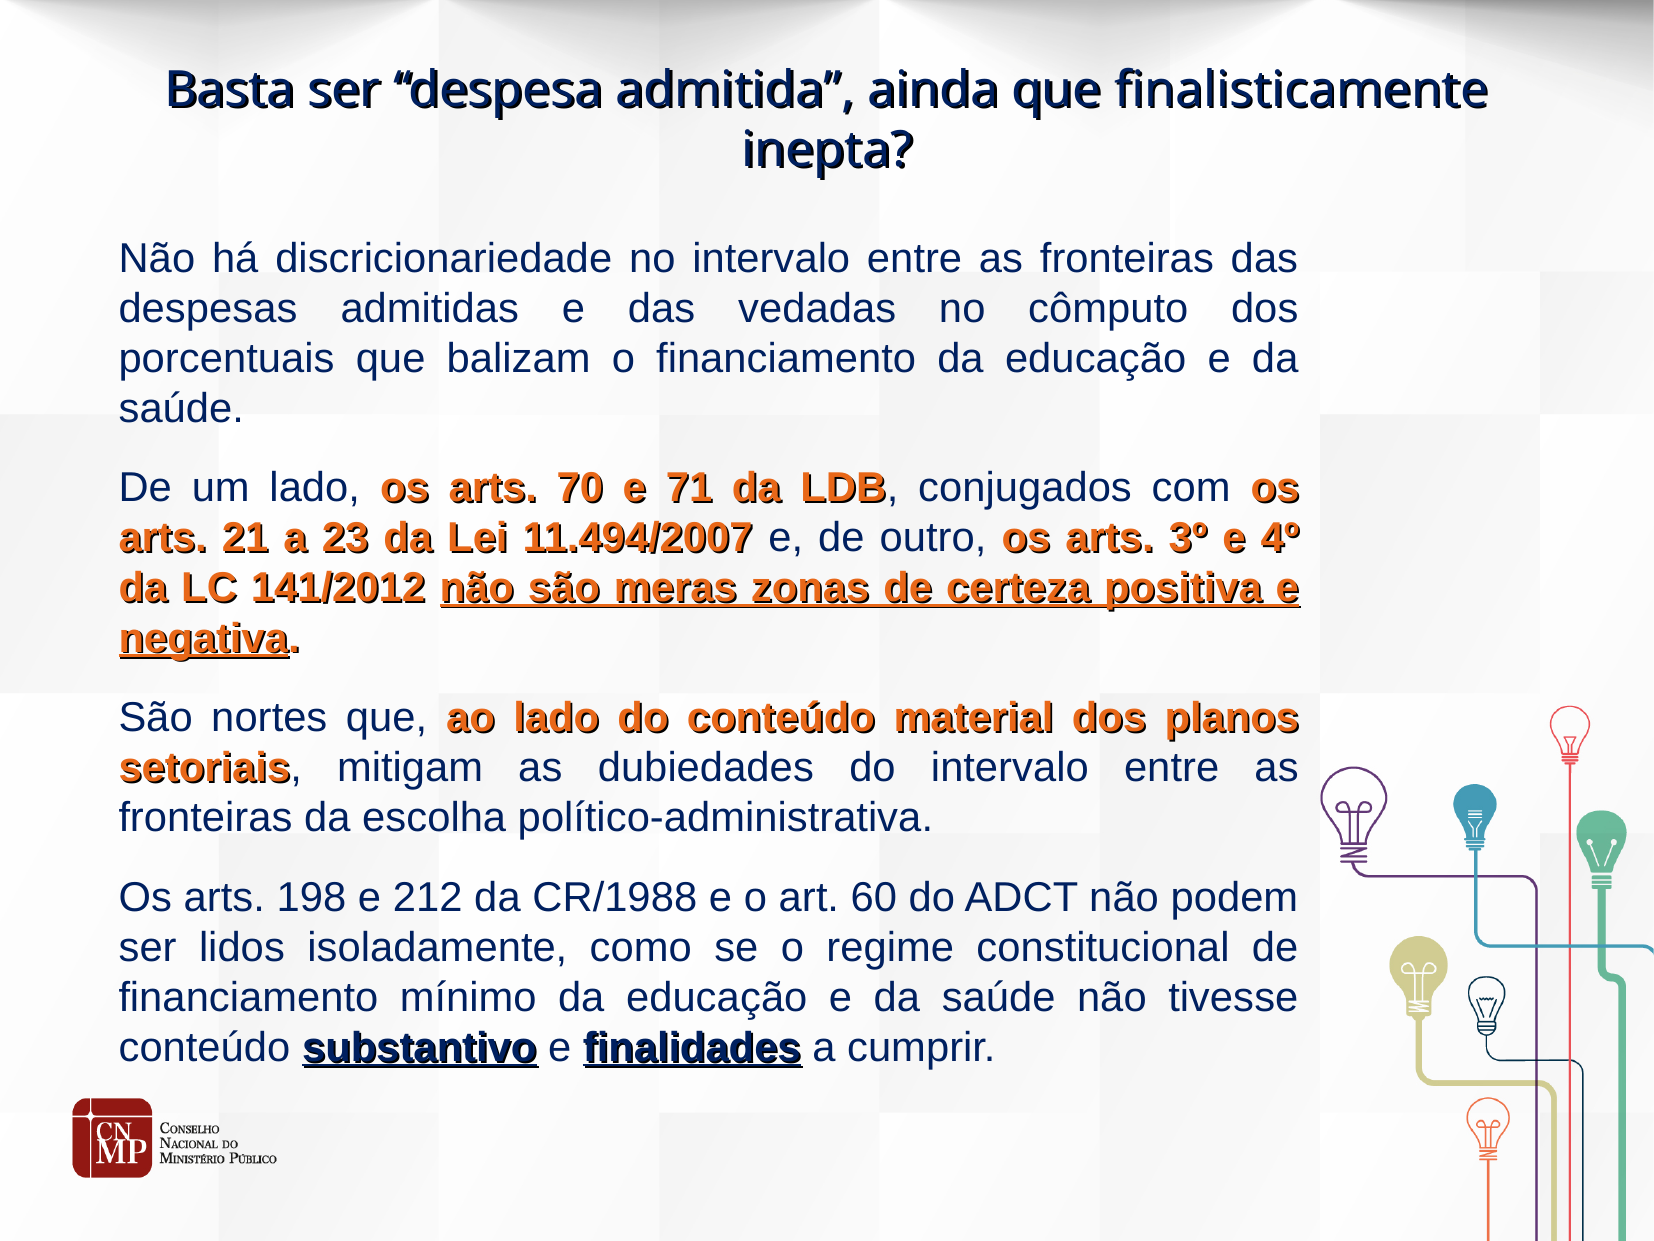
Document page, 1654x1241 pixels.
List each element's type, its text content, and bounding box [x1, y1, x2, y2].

title Basta ser “despesa admitida”, ainda que finalisticamente inepta? [82, 49, 1571, 184]
list Não há discricionariedade no intervalo entre as fronteiras das despesas admitidas e das vedadas no cômputo dos porcentuais que balizam o financiamento da educação e da saúde. De um lado, os arts. 70 e 71 da LDB, conjugados com os arts. 21 a 23 da Lei 11.494/2007 e, de outro, os arts. 3º e 4º da LC 141/2012 não são meras zonas de certeza positiva e negativa. São nortes que, ao lado do conteúdo material dos planos setoriais, mitigam as dubiedades do intervalo entre as fronteiras da escolha político-administrativa. Os arts. 198 e 212 da CR/1988 e o art. 60 do ADCT não podem ser lidos isoladamente, como se o regime constitucional de financiamento mínimo da educação e da saúde não tivesse conteúdo substantivo e finalidades a cumprir. [82, 230, 1300, 1109]
